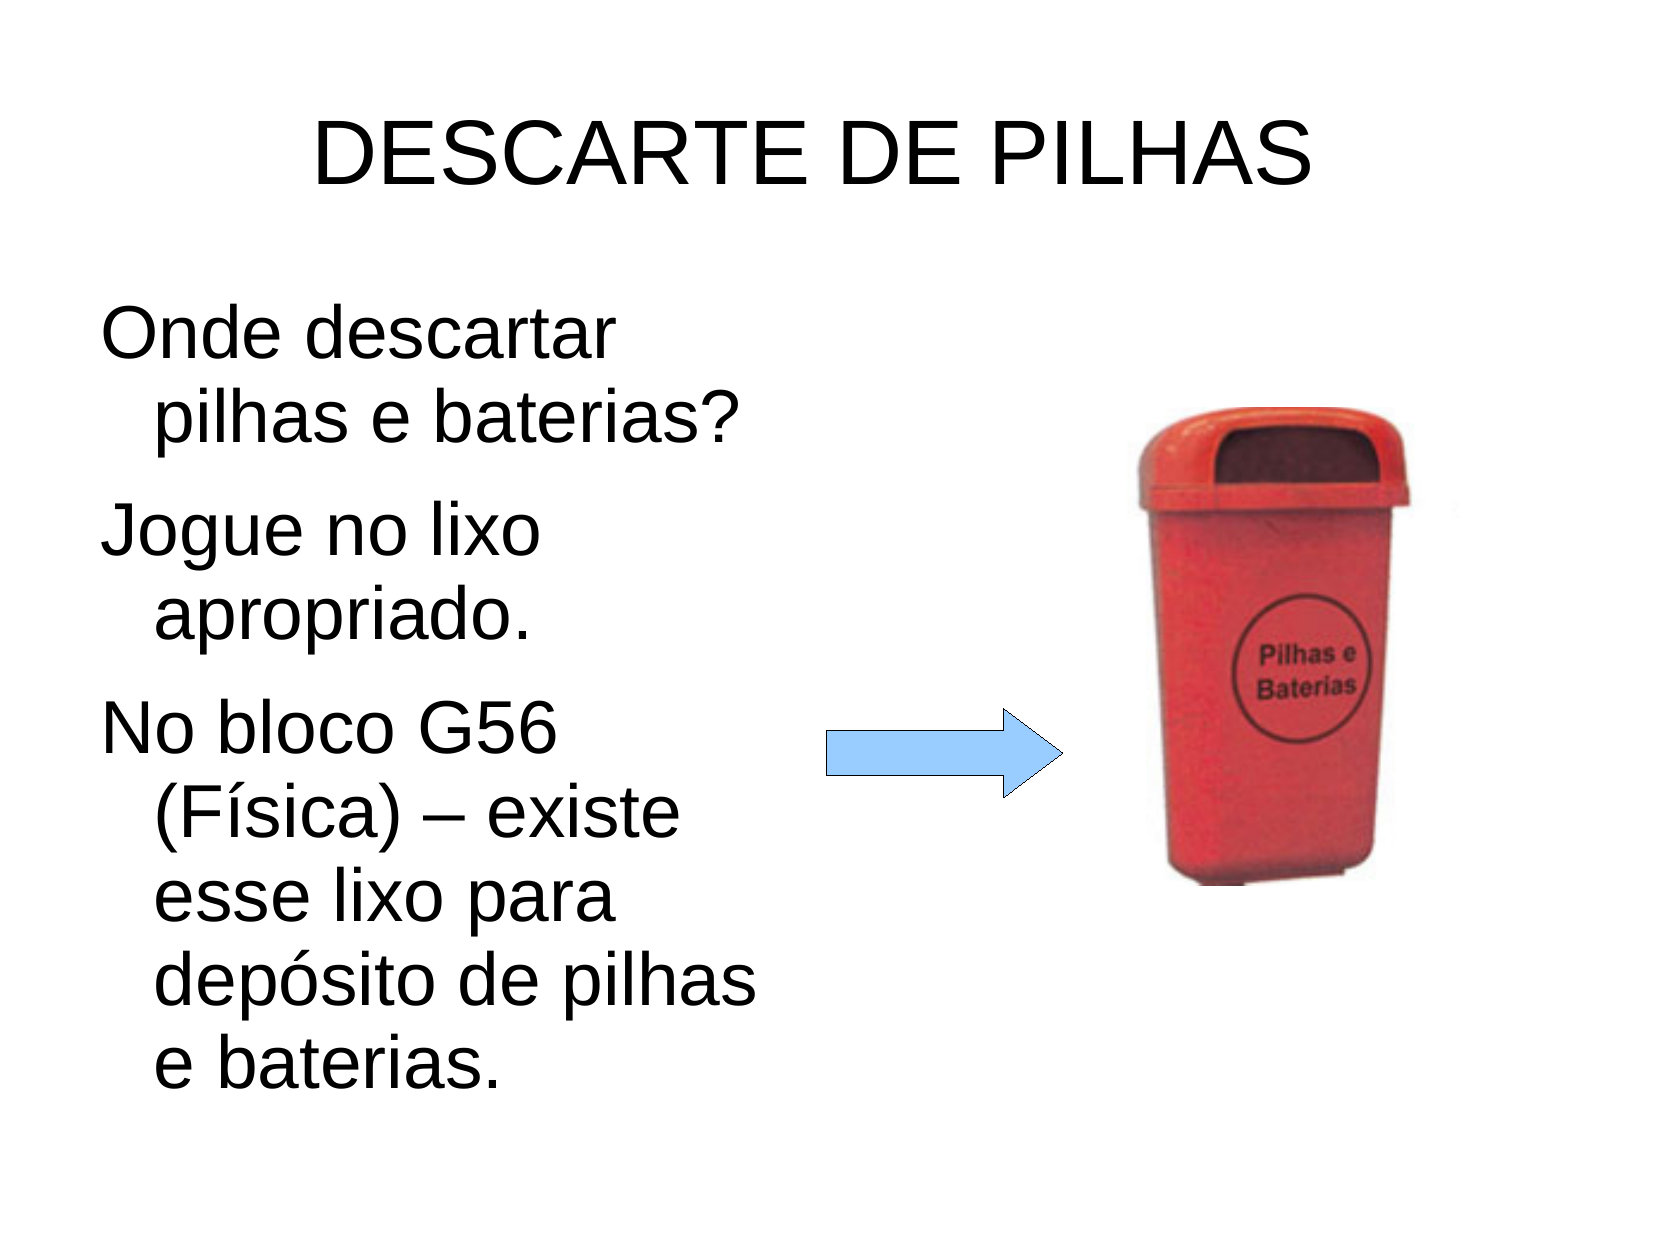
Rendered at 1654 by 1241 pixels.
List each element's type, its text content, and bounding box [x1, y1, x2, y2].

list Onde descartar pilhas e baterias? Jogue no lixo apropriado. No bloco G56 (Física) – existe esse lixo para depósito de pilhas e baterias. [82, 290, 809, 1106]
text_box [826, 708, 1063, 798]
title DESCARTE DE PILHAS [82, 56, 1571, 250]
picture [1092, 407, 1467, 886]
